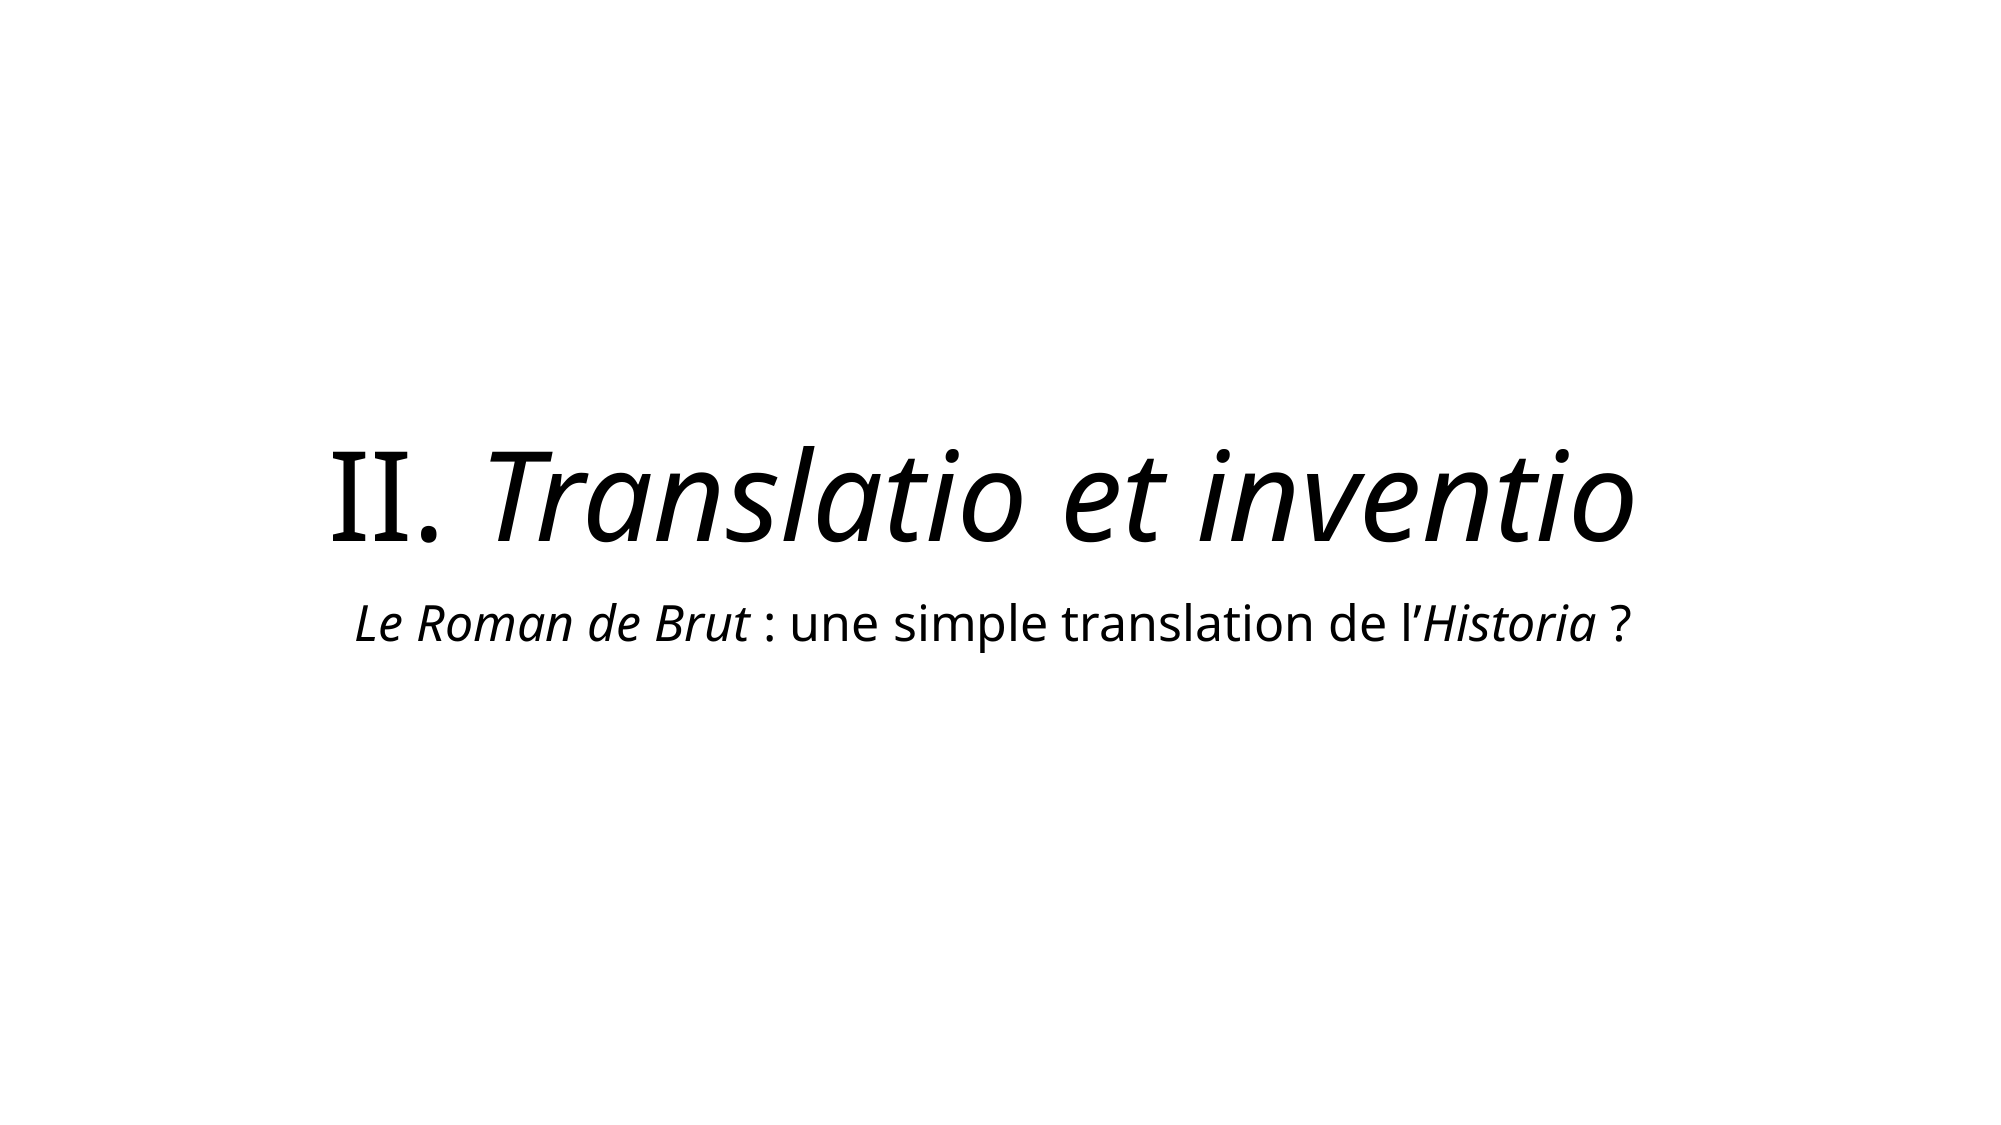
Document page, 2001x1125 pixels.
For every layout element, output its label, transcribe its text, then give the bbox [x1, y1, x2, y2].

subtitle Le Roman de Brut : une simple translation de l’Historia ? [249, 590, 1750, 863]
title II. Translatio et inventio [249, 184, 1750, 576]
